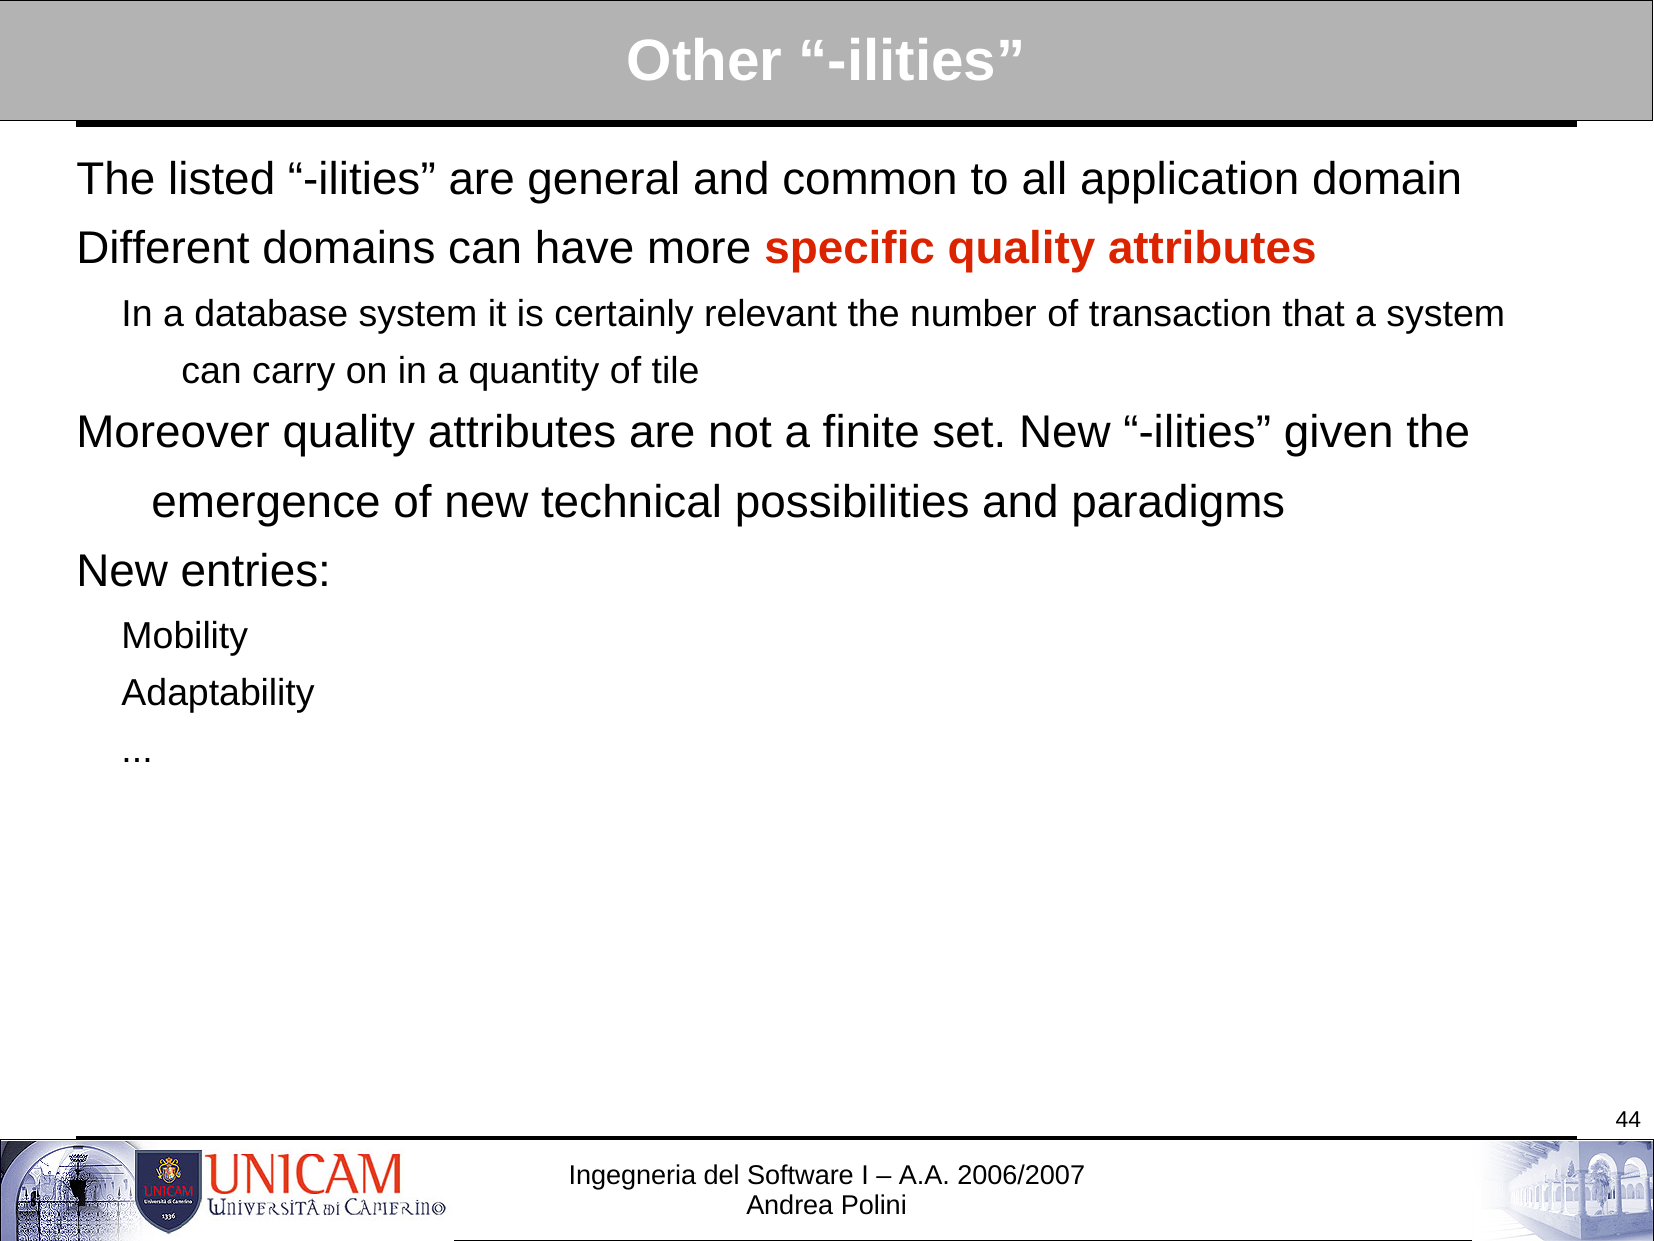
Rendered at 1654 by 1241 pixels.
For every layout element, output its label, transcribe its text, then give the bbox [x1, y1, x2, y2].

picture [0, 1141, 454, 1241]
text_box [667, 340, 698, 426]
list The listed “-ilities” are general and common to all application domain Different domains can have more specific quality attributes In a database system it is certainly relevant the number of transaction that a system can carry on in a quantity of tile Moreover quality attributes are not a finite set. New “-ilities” given the emergence of new technical possibilities and paradigms New entries: Mobility Adaptability ... [76, 152, 1577, 940]
picture [1472, 1141, 1653, 1241]
text_box [0, 276, 235, 402]
title Other “-ilities” [0, 0, 1653, 121]
